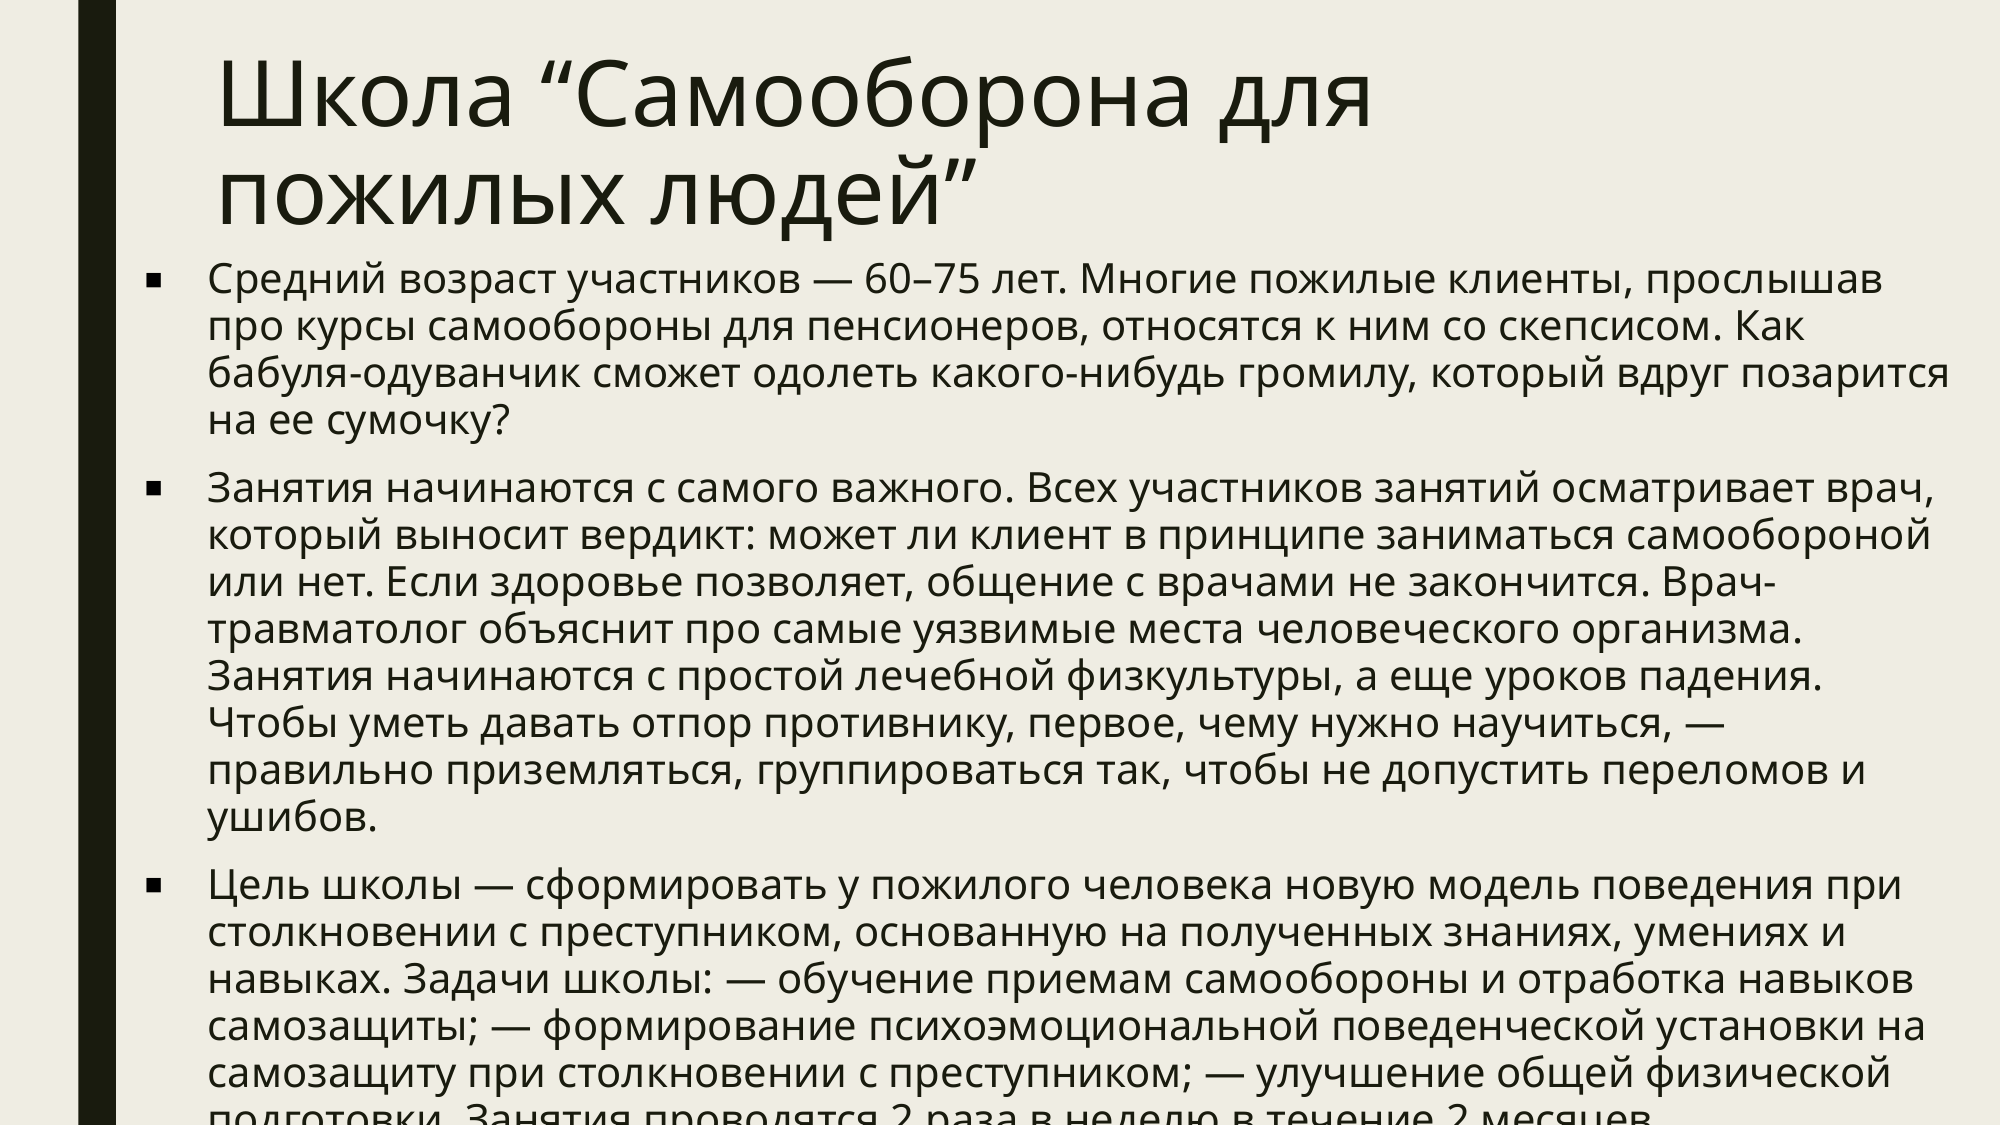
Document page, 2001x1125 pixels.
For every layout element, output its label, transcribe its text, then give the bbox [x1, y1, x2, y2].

list Средний возраст участников — 60–75 лет. Многие пожилые клиенты, прослышав про курсы самообороны для пенсионеров, относятся к ним со скепсисом. Как бабуля-одуванчик сможет одолеть какого-нибудь громилу, который вдруг позарится на ее сумочку? Занятия начинаются с самого важного. Всех участников занятий осматривает врач, который выносит вердикт: может ли клиент в принципе заниматься самообороной или нет. Если здоровье позволяет, общение с врачами не закончится. Врач-травматолог объяснит про самые уязвимые места человеческого организма. Занятия начинаются с простой лечебной физкультуры, а еще уроков падения. Чтобы уметь давать отпор противнику, первое, чему нужно научиться, — правильно приземляться, группироваться так, чтобы не допустить переломов и ушибов. Цель школы — сформировать у пожилого человека новую модель поведения при столкновении с преступником, основанную на полученных знаниях, умениях и навыках. Задачи школы: — обучение приемам самообороны и отработка навыков самозащиты; — формирование психоэмоциональной поведенческой установки на самозащиту при столкновении с преступником; — улучшение общей физической подготовки. Занятия проводятся 2 раза в неделю в течение 2 месяцев. [129, 248, 1973, 1125]
title Школа “Самооборона для пожилых людей” [200, 40, 1776, 248]
